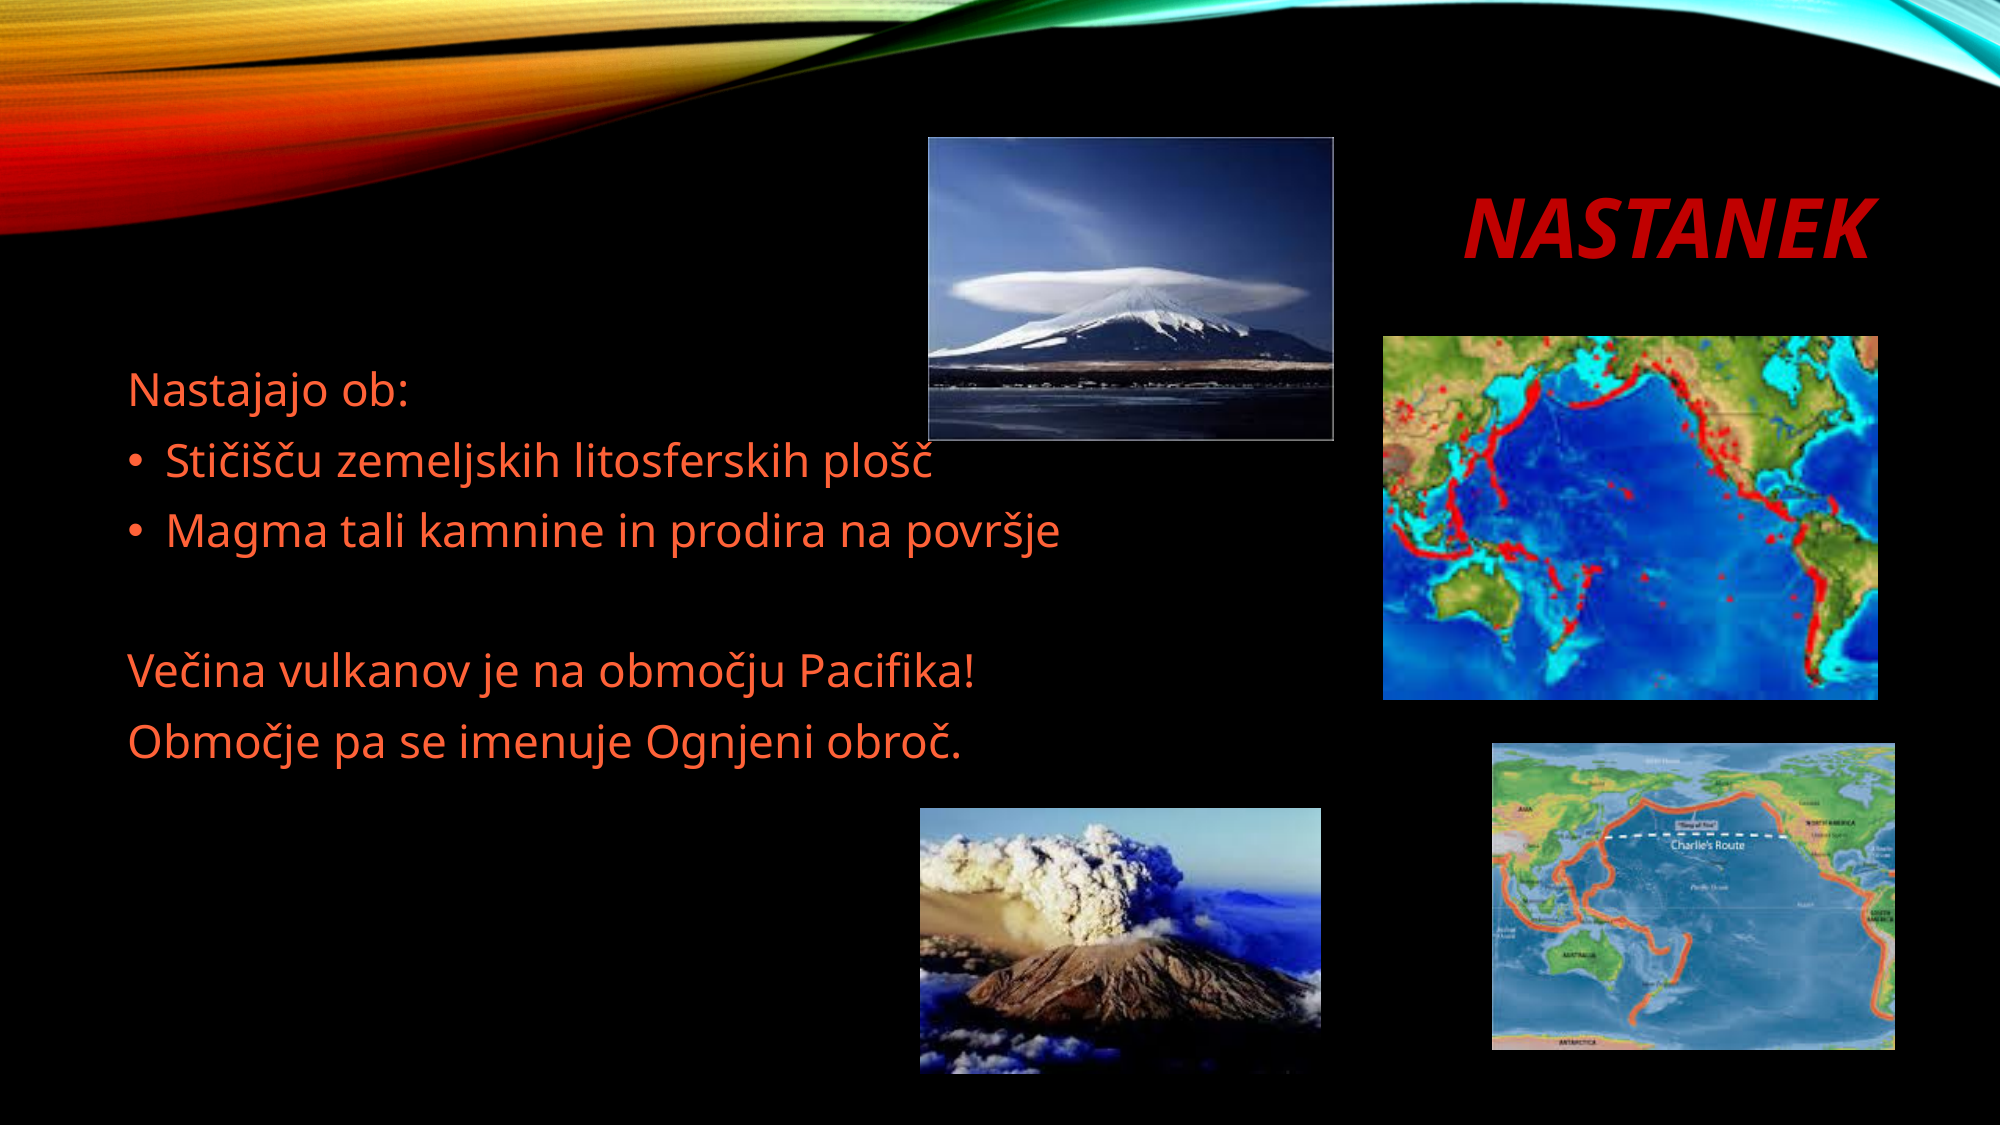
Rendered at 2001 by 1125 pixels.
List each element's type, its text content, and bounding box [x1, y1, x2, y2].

list Nastajajo ob: Stičišču zemeljskih litosferskih plošč Magma tali kamnine in prodira na površje Večina vulkanov je na območju Pacifika! Območje pa se imenuje Ognjeni obroč. [112, 359, 1888, 1021]
picture [920, 808, 1321, 1074]
picture [1492, 743, 1895, 1050]
picture [1383, 336, 1878, 700]
picture [0, 0, 2000, 237]
picture [928, 137, 1334, 441]
title Nastanek [474, 125, 1888, 338]
